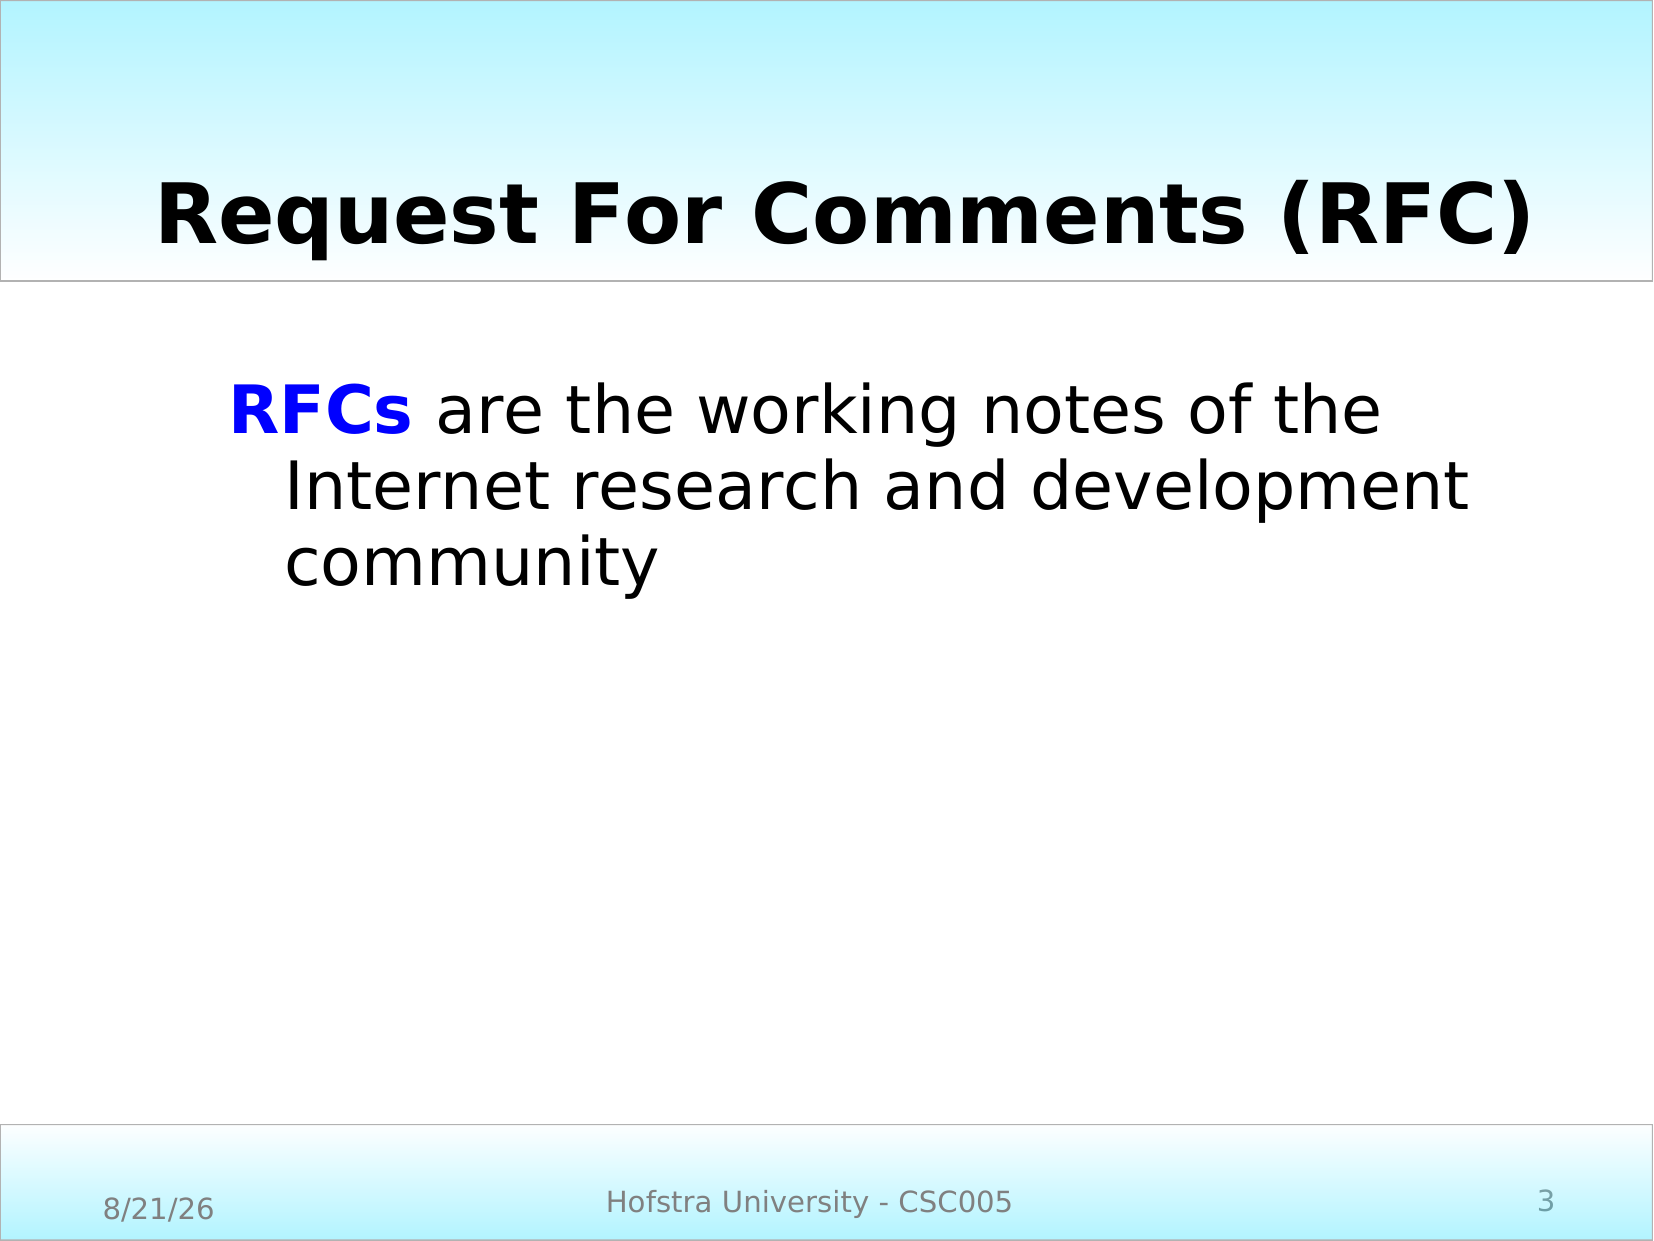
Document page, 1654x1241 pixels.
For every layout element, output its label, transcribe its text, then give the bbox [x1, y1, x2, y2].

list RFCs are the working notes of the Internet research and development community [213, 364, 1619, 1110]
title Request For Comments (RFC) [116, 0, 1574, 271]
